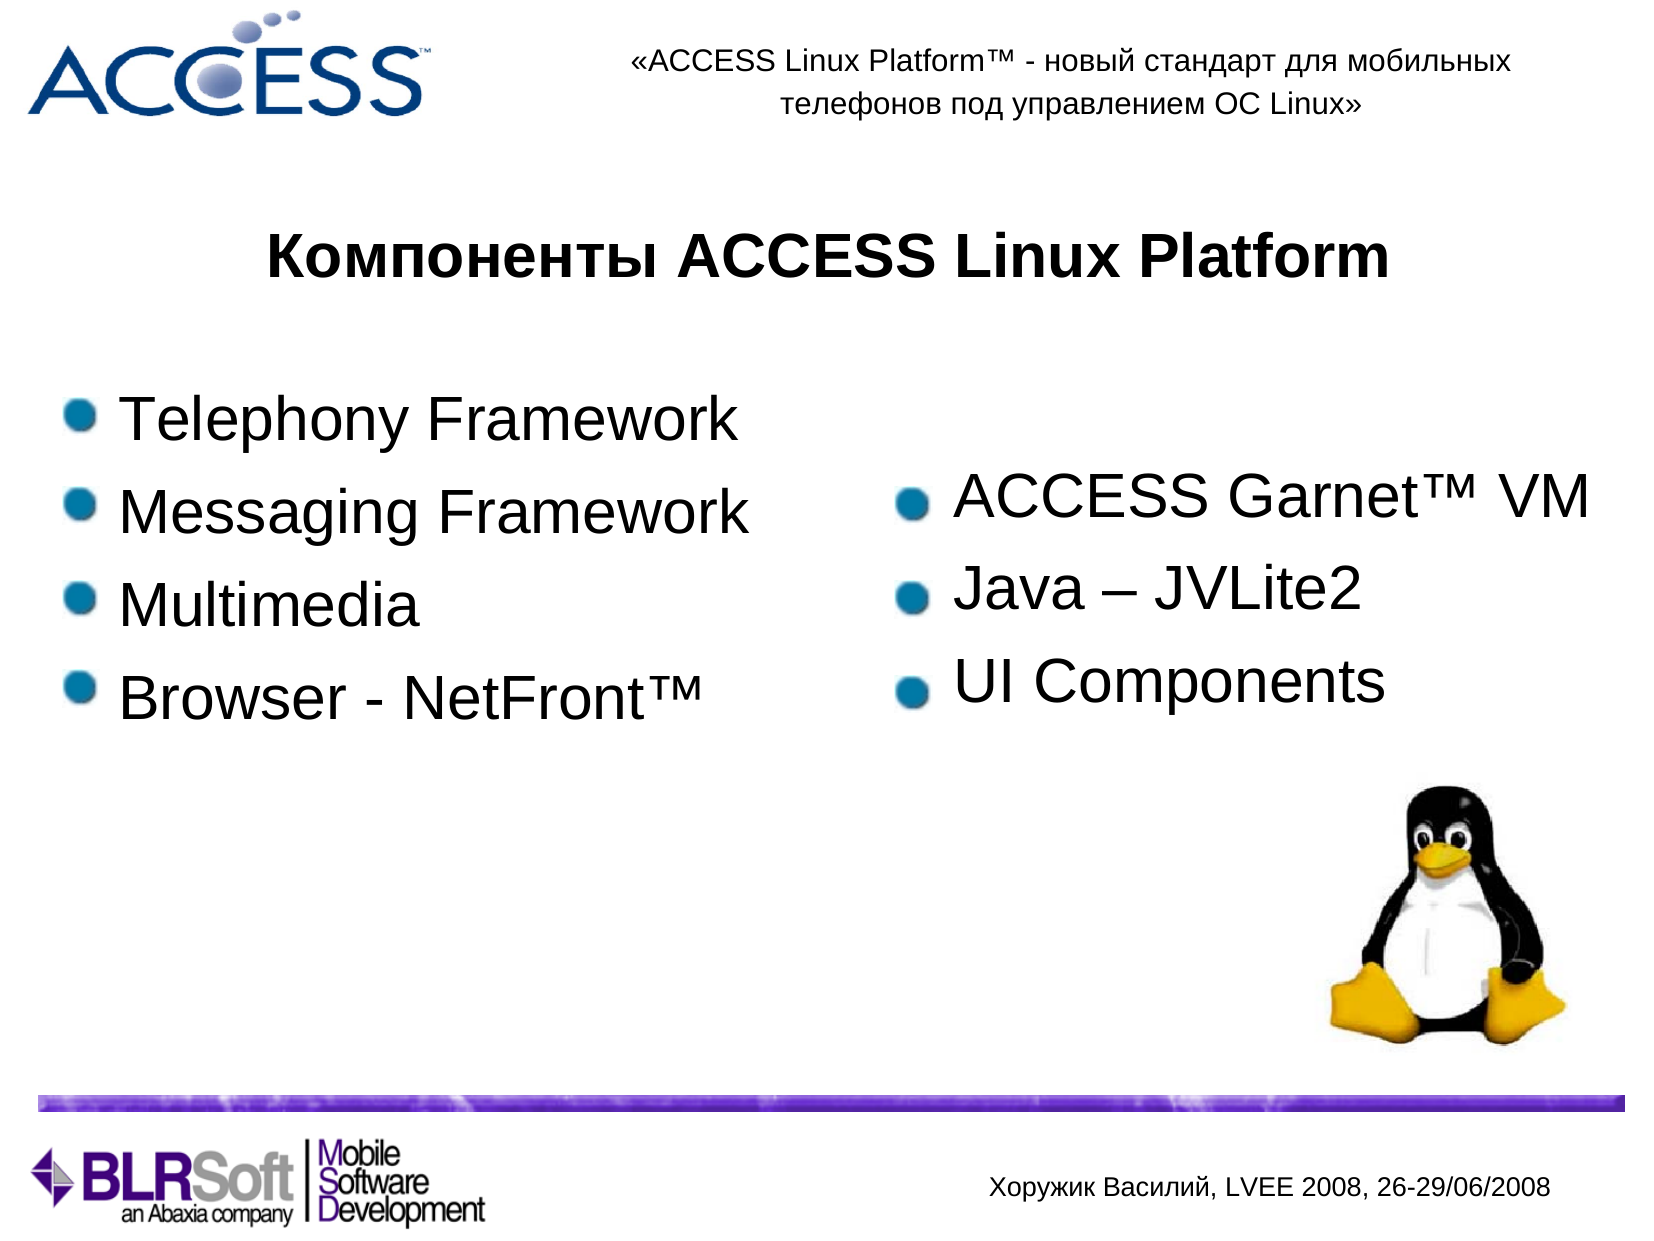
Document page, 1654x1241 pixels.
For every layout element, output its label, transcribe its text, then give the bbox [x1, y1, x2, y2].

text_box Компоненты ACCESS Linux Platform [123, 191, 1536, 296]
text_box Хоружик Василий, LVEE 2008, 26-29/06/2008 [885, 1122, 1654, 1241]
picture [1299, 768, 1593, 1063]
picture [894, 675, 933, 714]
picture [62, 486, 100, 525]
picture [62, 580, 100, 619]
picture [38, 1095, 1625, 1112]
picture [62, 397, 100, 436]
title «ACCESS Linux Platform™ - новый стандарт для мобильных телефонов под управлением ОС Linux» [560, 26, 1583, 130]
picture [17, 5, 443, 119]
picture [894, 580, 933, 619]
picture [62, 669, 100, 708]
text_box ACCESS Garnet™ VM Java – JVLite2 UI Components [938, 354, 1619, 741]
text_box Telephony Framework Messaging Framework Multimedia Browser - NetFront™ [118, 360, 774, 732]
picture [15, 1122, 502, 1241]
picture [894, 486, 933, 525]
